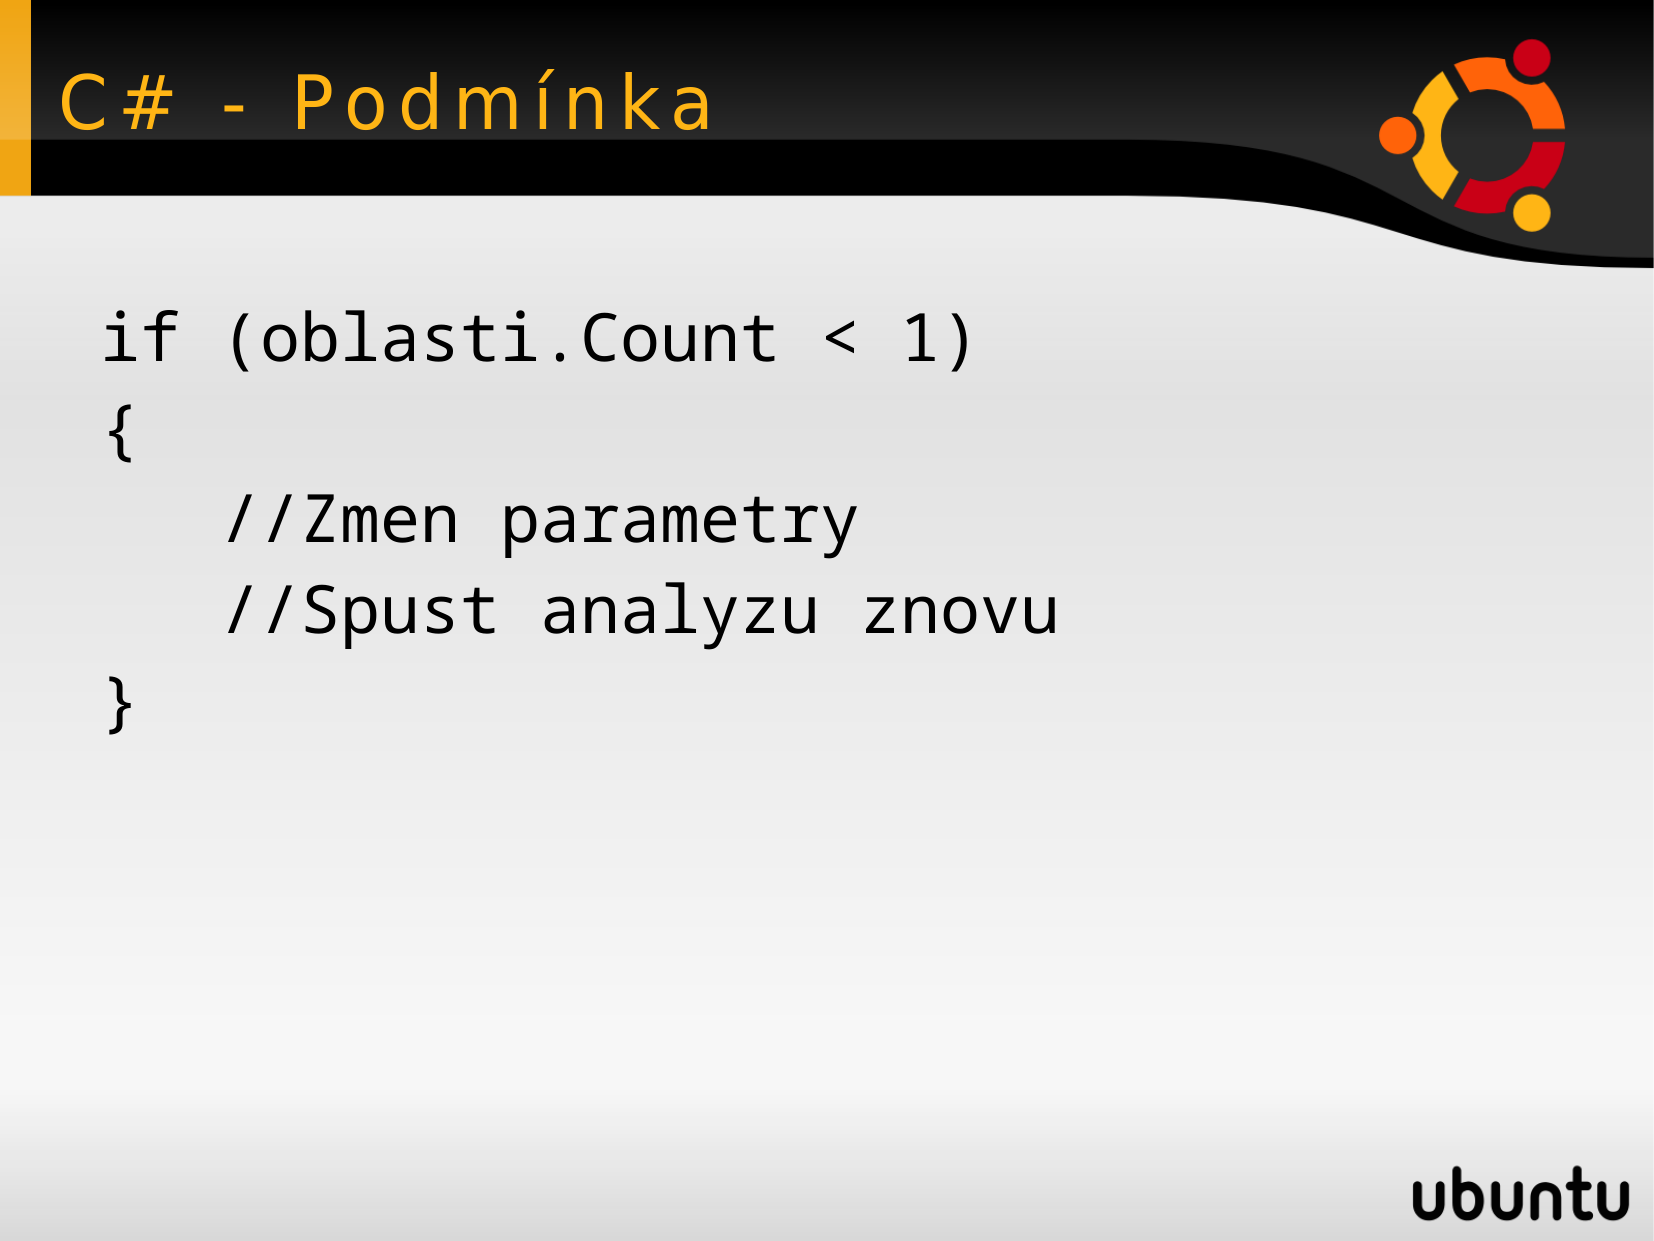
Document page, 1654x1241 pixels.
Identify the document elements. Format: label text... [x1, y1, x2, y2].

picture [0, 0, 1654, 1241]
title C# - Podmínka [59, 36, 1270, 171]
list if (oblasti.Count < 1) { //Zmen parametry //Spust analyzu znovu } [82, 290, 1571, 1094]
